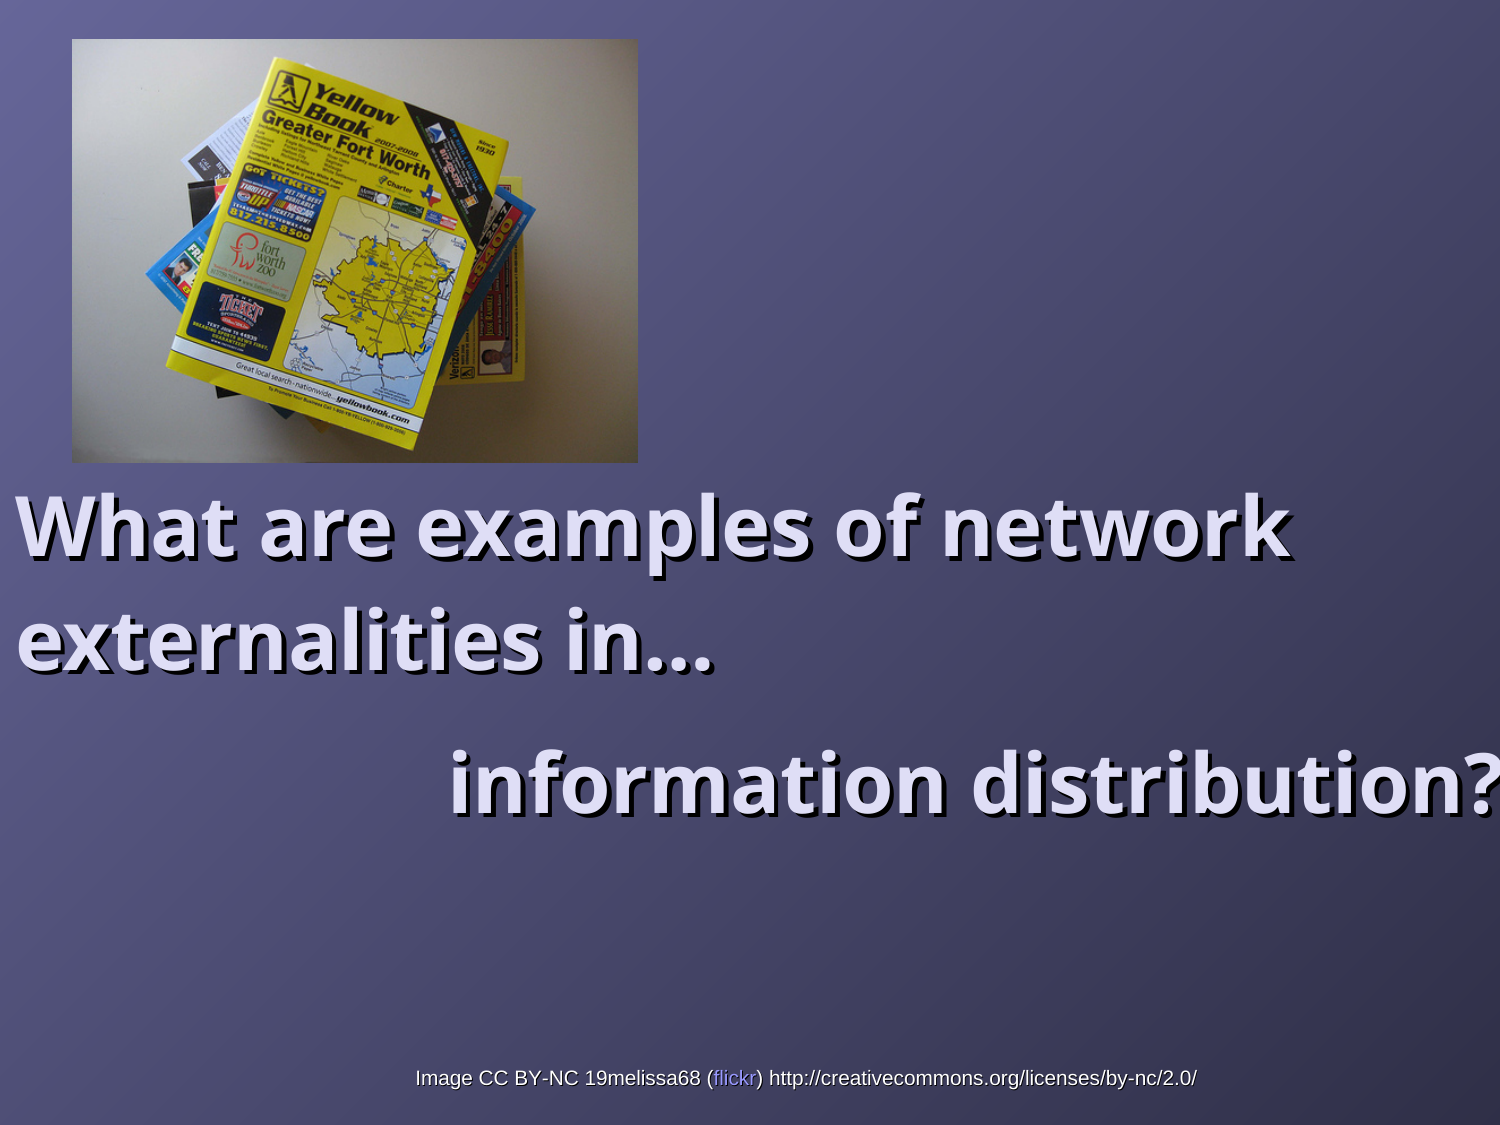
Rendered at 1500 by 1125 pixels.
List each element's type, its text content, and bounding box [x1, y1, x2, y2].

title What are examples of network externalities in… [0, 473, 1500, 689]
text_box Image CC BY-NC 19melissa68 (flickr) http://creativecommons.org/licenses/by-nc/2.0/ [400, 1059, 1213, 1098]
picture [72, 39, 638, 463]
text_box information distribution? [432, 733, 1500, 839]
